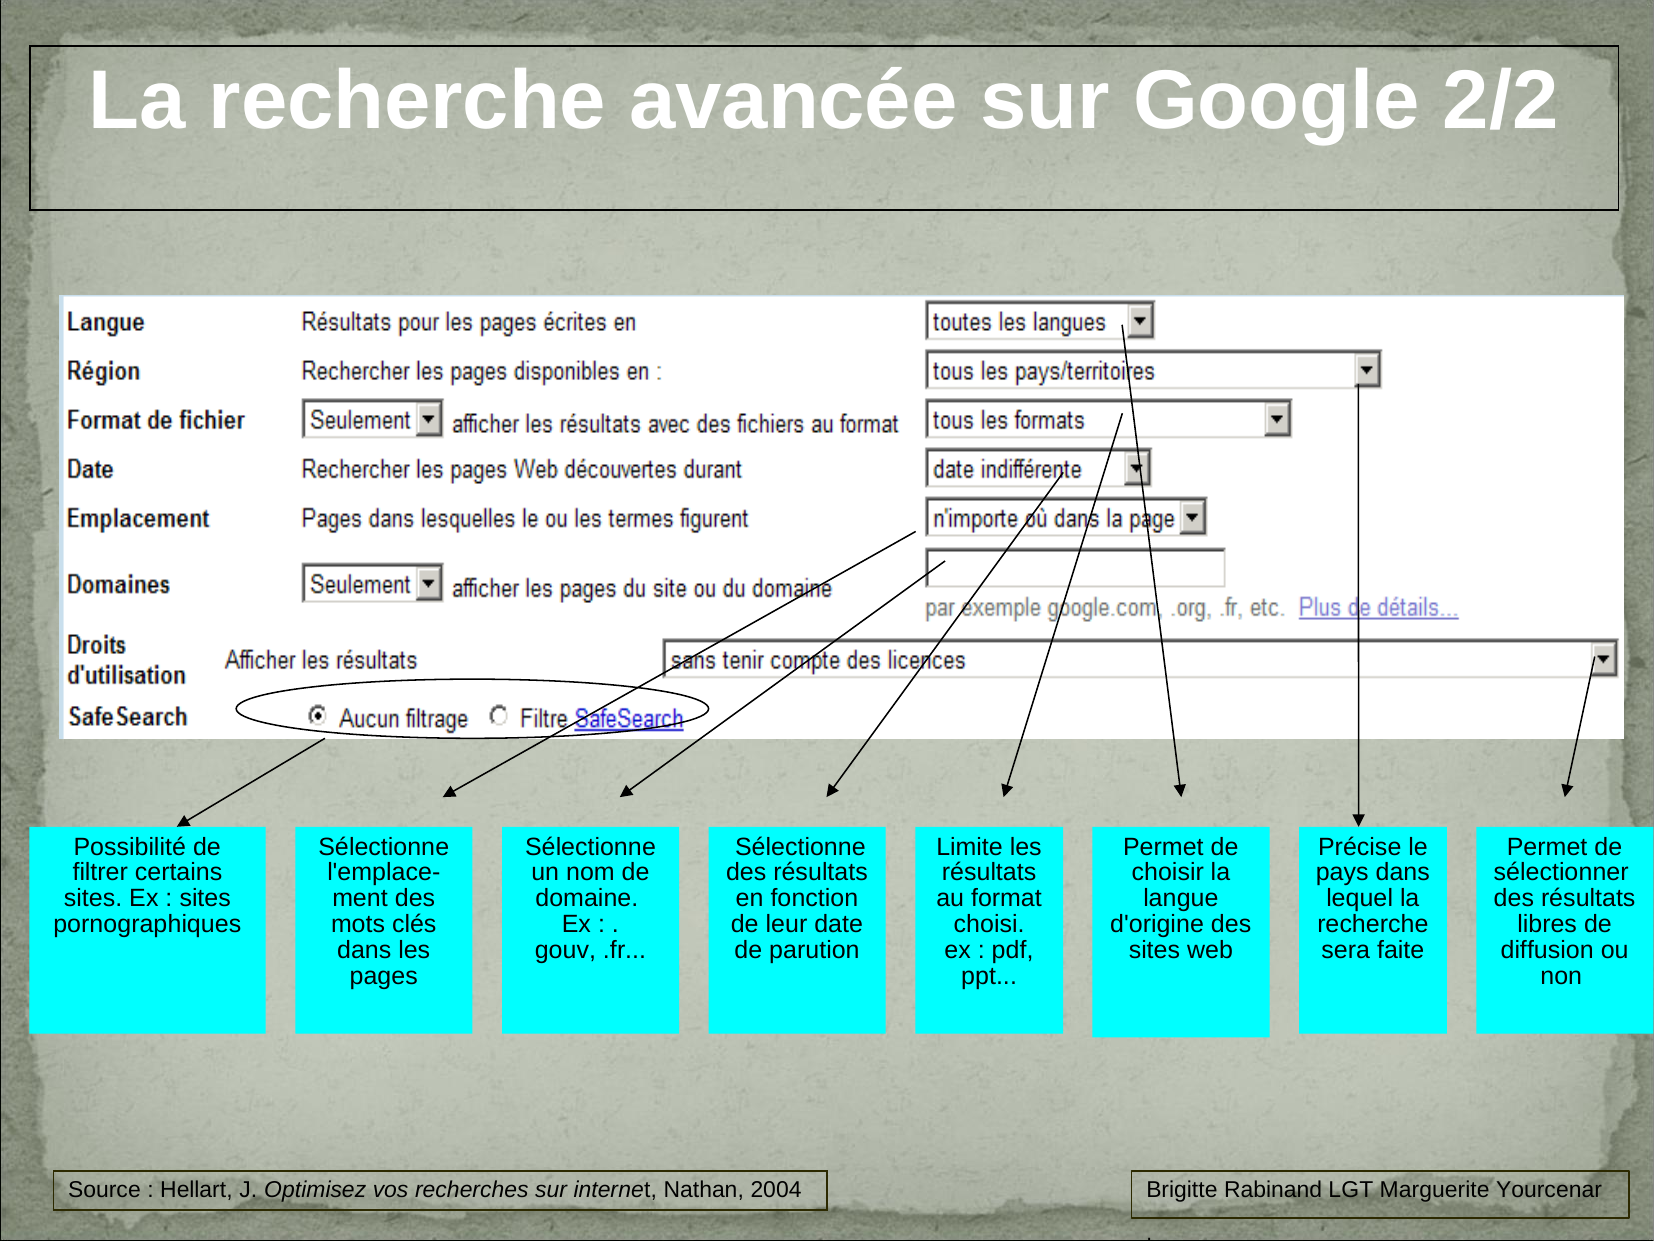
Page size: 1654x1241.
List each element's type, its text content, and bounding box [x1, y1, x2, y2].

text_box Brigitte Rabinand LGT Marguerite Yourcenar . [1131, 1170, 1630, 1218]
picture [0, 0, 1654, 1241]
text_box Permet de sélectionner des résultats libres de diffusion ou non [1476, 826, 1654, 1034]
text_box La recherche avancée sur Google 2/2 [29, 45, 1619, 210]
text_box Limite les résultats au format choisi. ex : pdf, ppt... [915, 826, 1064, 1034]
text_box Sélectionne un nom de domaine. Ex : . gouv, .fr... [502, 826, 680, 1034]
text_box Sélectionne des résultats en fonction de leur date de parution [708, 826, 886, 1034]
text_box Précise le pays dans lequel la recherche sera faite [1299, 826, 1447, 1034]
text_box Permet de choisir la langue d'origine des sites web [1092, 826, 1270, 1038]
text_box Sélectionne l'emplace- ment des mots clés dans les pages [295, 826, 473, 1034]
text_box Source : Hellart, J. Optimisez vos recherches sur internet, Nathan, 2004 [53, 1170, 827, 1210]
text_box Possibilité de filtrer certains sites. Ex : sites pornographiques [29, 826, 266, 1034]
